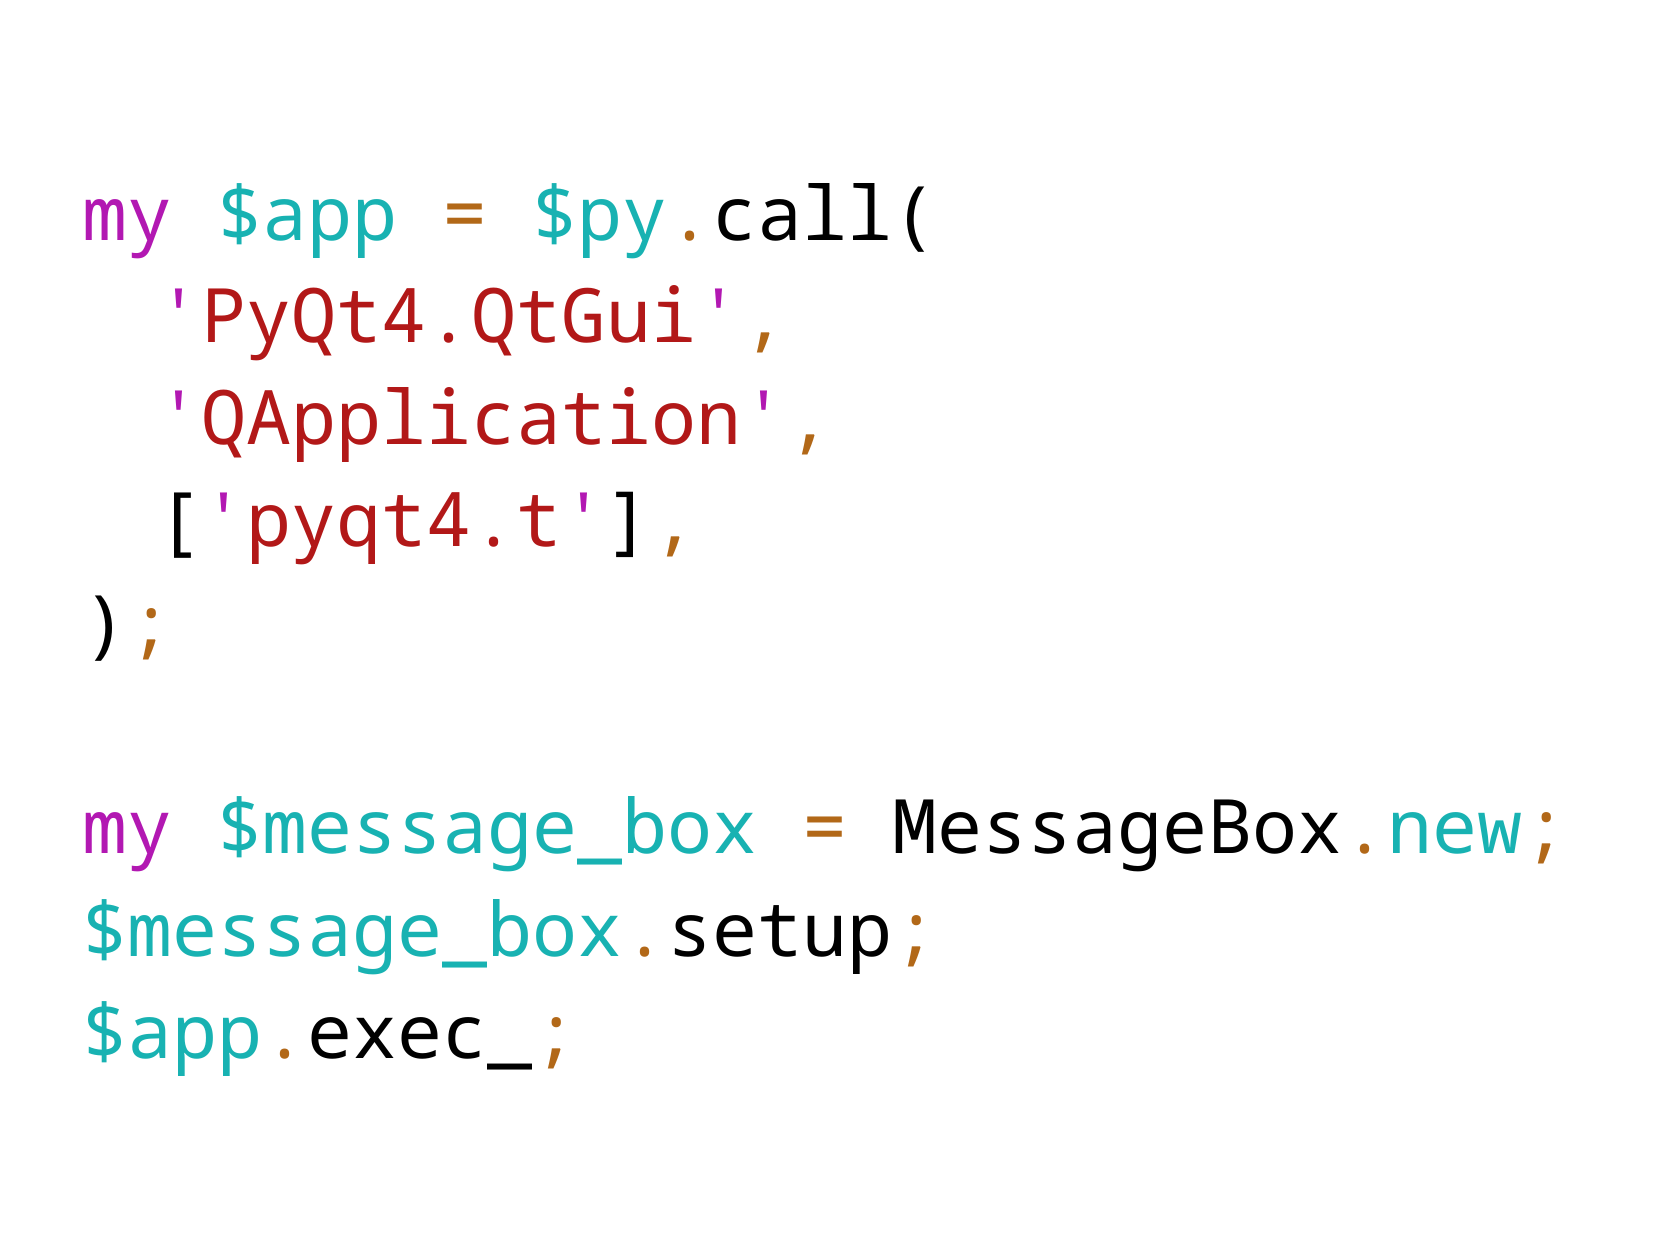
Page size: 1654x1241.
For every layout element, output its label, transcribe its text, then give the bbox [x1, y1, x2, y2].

subtitle my $app = $py.call( 'PyQt4.QtGui', 'QApplication', ['pyqt4.t'], ); my $message_box = MessageBox.new; $message_box.setup; $app.exec_; [82, 140, 1571, 1101]
